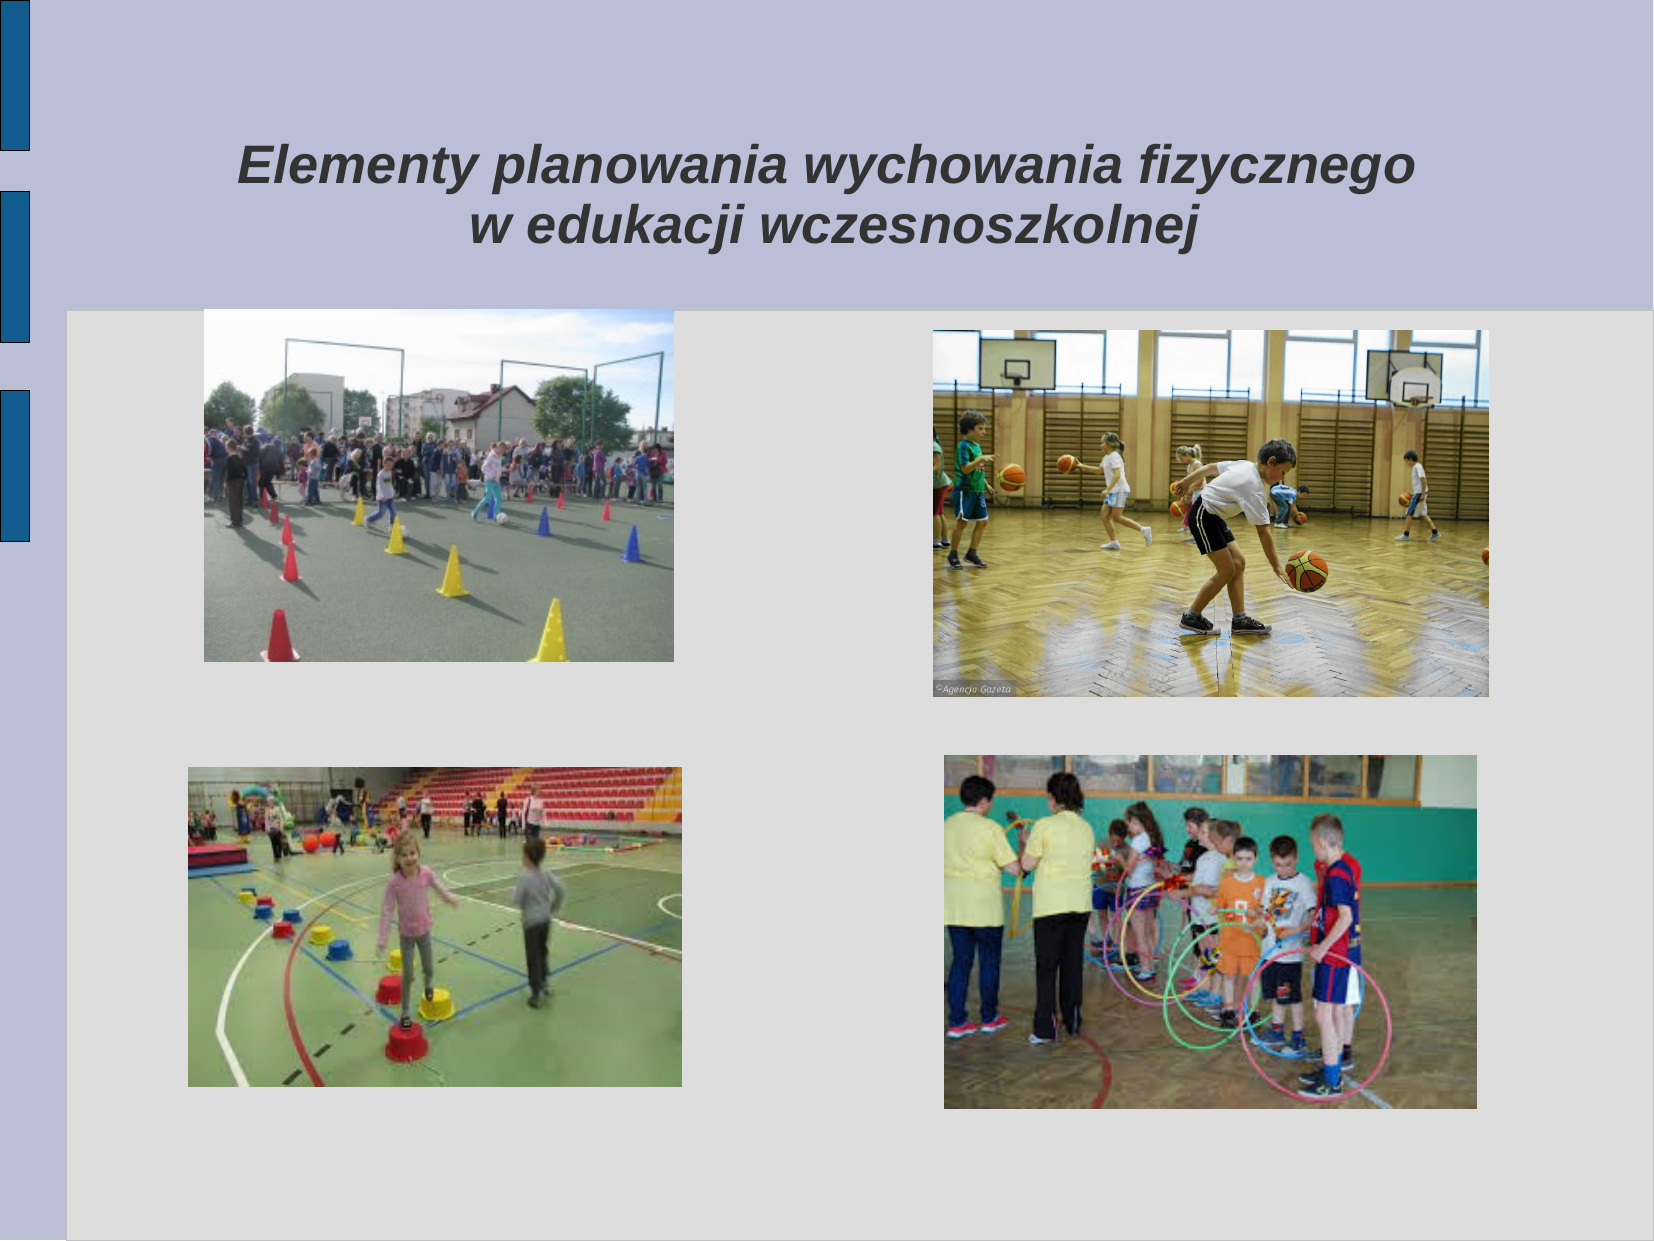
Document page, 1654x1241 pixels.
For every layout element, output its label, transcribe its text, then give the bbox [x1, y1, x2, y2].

picture [188, 767, 682, 1087]
picture [204, 309, 674, 662]
title Elementy planowania wychowania fizycznego w edukacji wczesnoszkolnej [121, 91, 1534, 299]
picture [933, 330, 1489, 697]
picture [944, 755, 1477, 1109]
